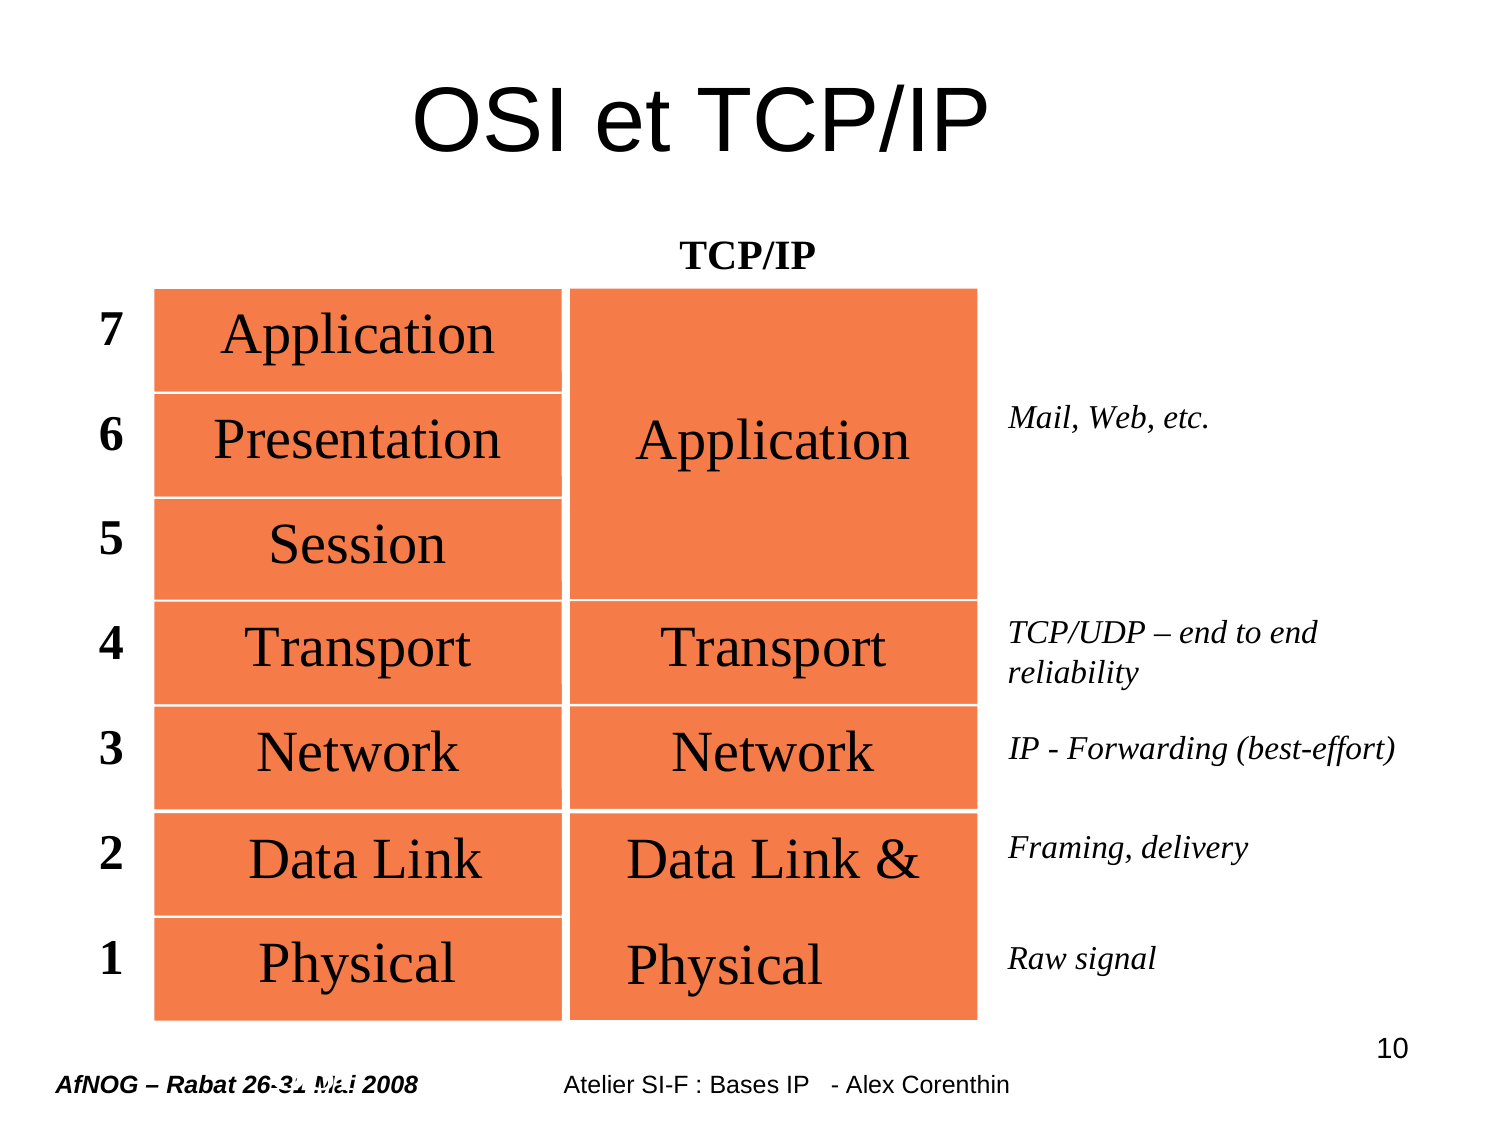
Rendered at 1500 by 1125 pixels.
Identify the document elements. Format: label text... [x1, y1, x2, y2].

text_box Mail, Web, etc. [993, 387, 1226, 443]
text_box 1 [84, 916, 139, 992]
text_box Transport [230, 600, 487, 687]
text_box OSI [219, 1032, 405, 1109]
text_box [568, 287, 979, 810]
text_box Transport [645, 600, 903, 686]
text_box Framing, delivery [993, 818, 1264, 874]
text_box 3 [84, 707, 139, 782]
text_box TCP/UDP – end to end reliability [992, 602, 1459, 698]
text_box Raw signal [992, 929, 1172, 984]
title OSI et TCP/IP [64, 30, 1340, 178]
text_box 7 [84, 287, 139, 363]
text_box Physical [244, 916, 472, 1003]
text_box Presentation [198, 392, 518, 479]
text_box Network [656, 705, 891, 791]
text_box IP - Forwarding (best-effort)‏ [993, 718, 1412, 774]
text_box 4 [84, 602, 139, 677]
text_box Data Link & Physical [611, 812, 936, 1004]
text_box [153, 287, 563, 811]
text_box 5 [84, 497, 139, 573]
text_box 2 [84, 811, 139, 887]
text_box [153, 812, 563, 1022]
text_box TCP/IP [655, 220, 841, 286]
text_box Network [241, 705, 475, 792]
text_box Data Link [218, 812, 498, 898]
text_box Application [205, 288, 511, 374]
text_box 6 [84, 392, 139, 468]
text_box [568, 812, 979, 1022]
text_box Application [620, 287, 926, 479]
text_box Session [253, 497, 463, 584]
